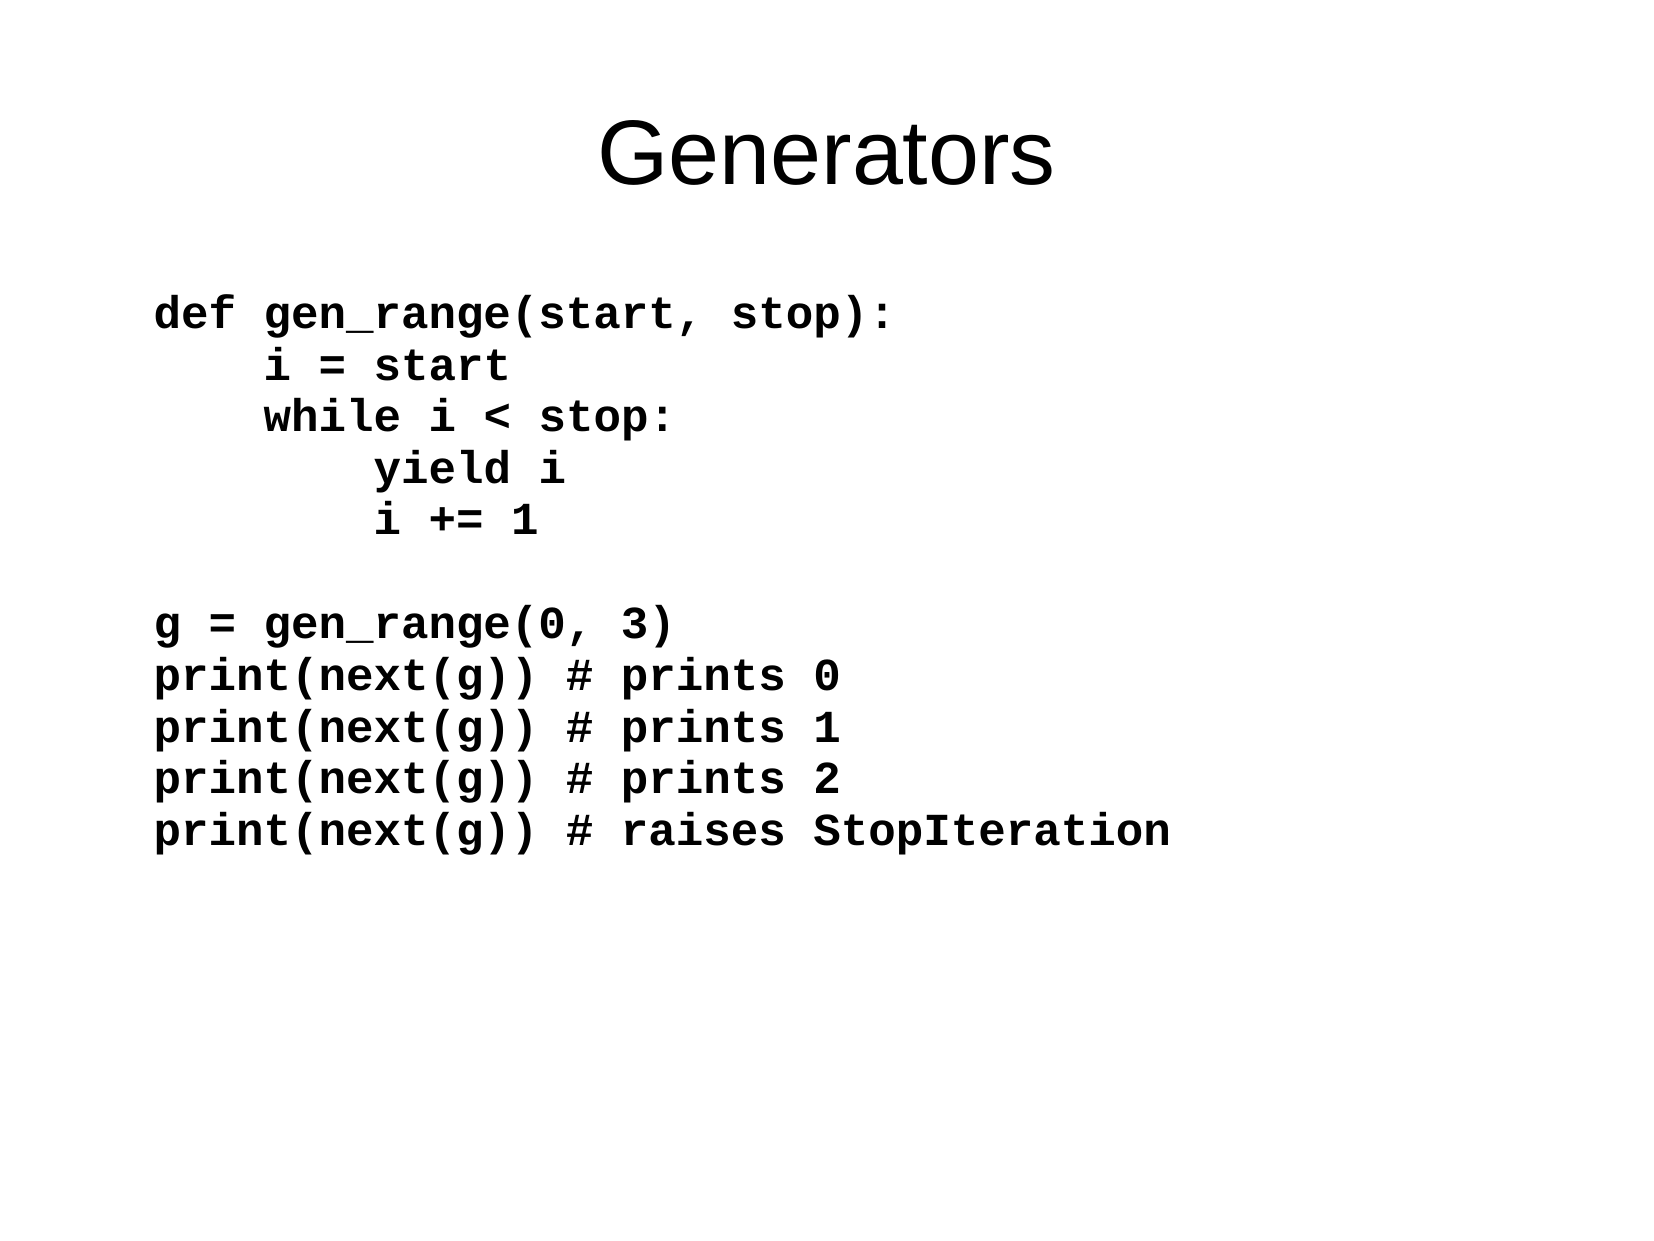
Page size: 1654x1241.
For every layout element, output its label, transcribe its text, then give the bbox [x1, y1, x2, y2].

title Generators [82, 49, 1571, 257]
list def gen_range(start, stop): i = start while i < stop: yield i i += 1 g = gen_range(0, 3) print(next(g)) # prints 0 print(next(g)) # prints 1 print(next(g)) # prints 2 print(next(g)) # raises StopIteration [82, 290, 1571, 1010]
